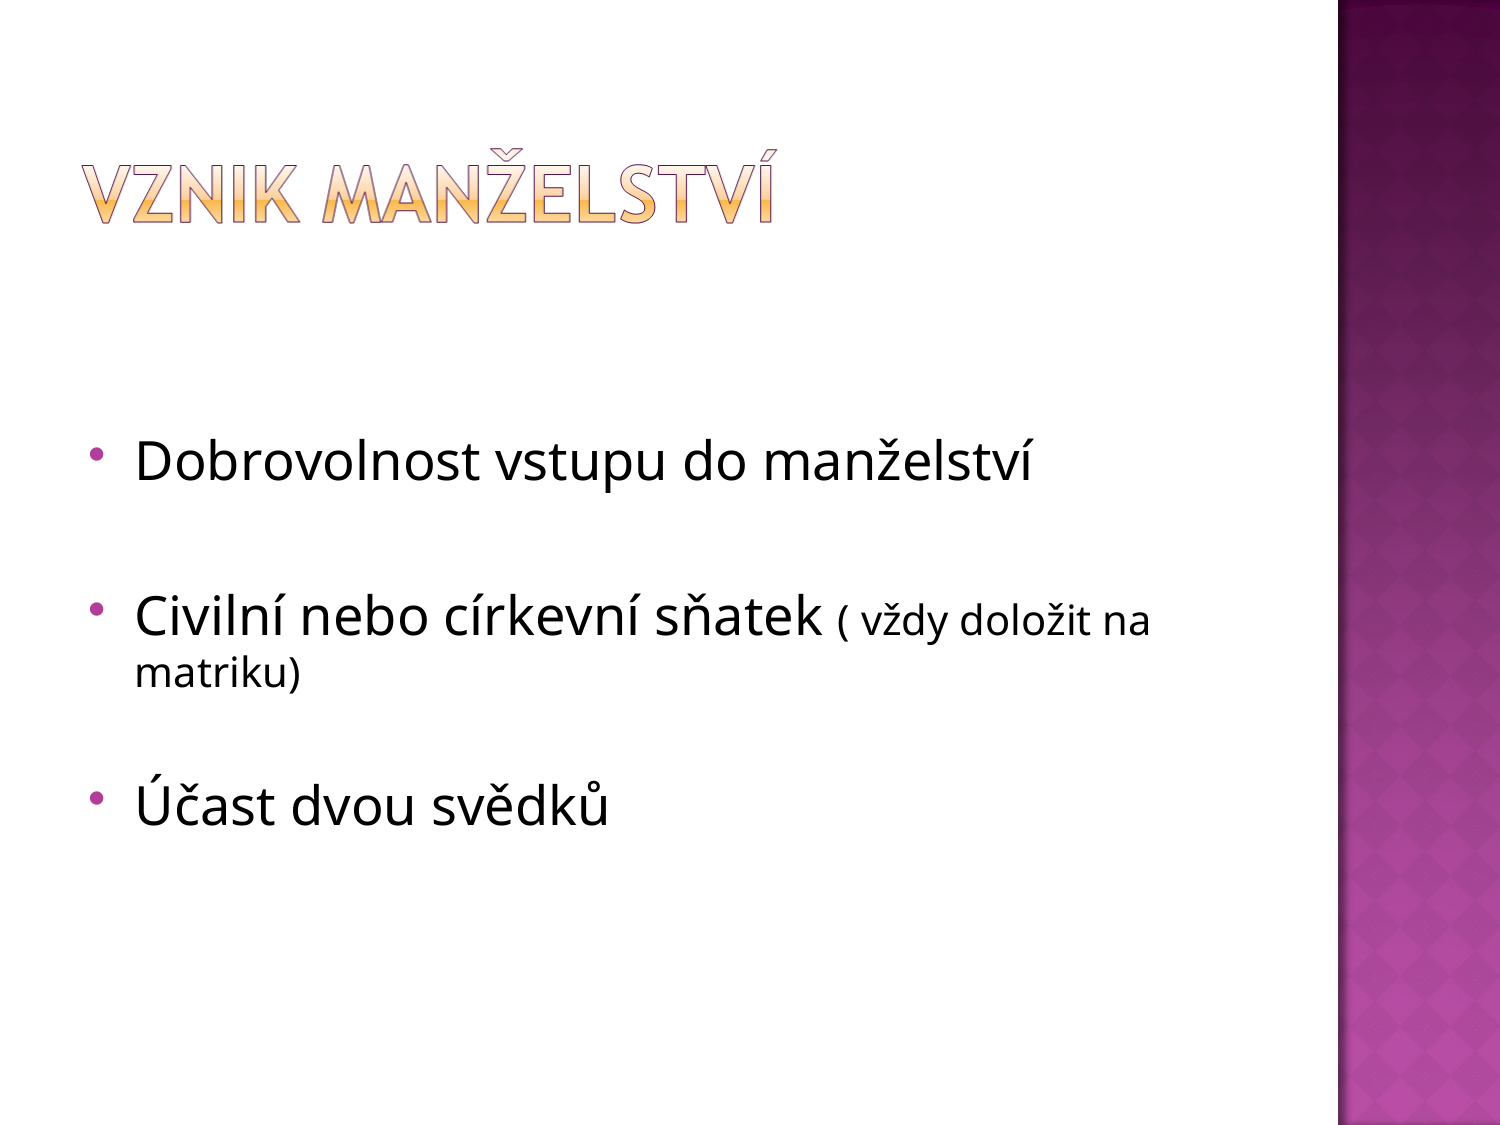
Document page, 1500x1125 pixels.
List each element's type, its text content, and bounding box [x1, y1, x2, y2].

text_box [34, 52, 1265, 241]
list Dobrovolnost vstupu do manželství Civilní nebo církevní sňatek ( vždy doložit na matriku) Účast dvou svědků [75, 263, 1263, 1060]
picture [1337, 0, 1500, 1125]
